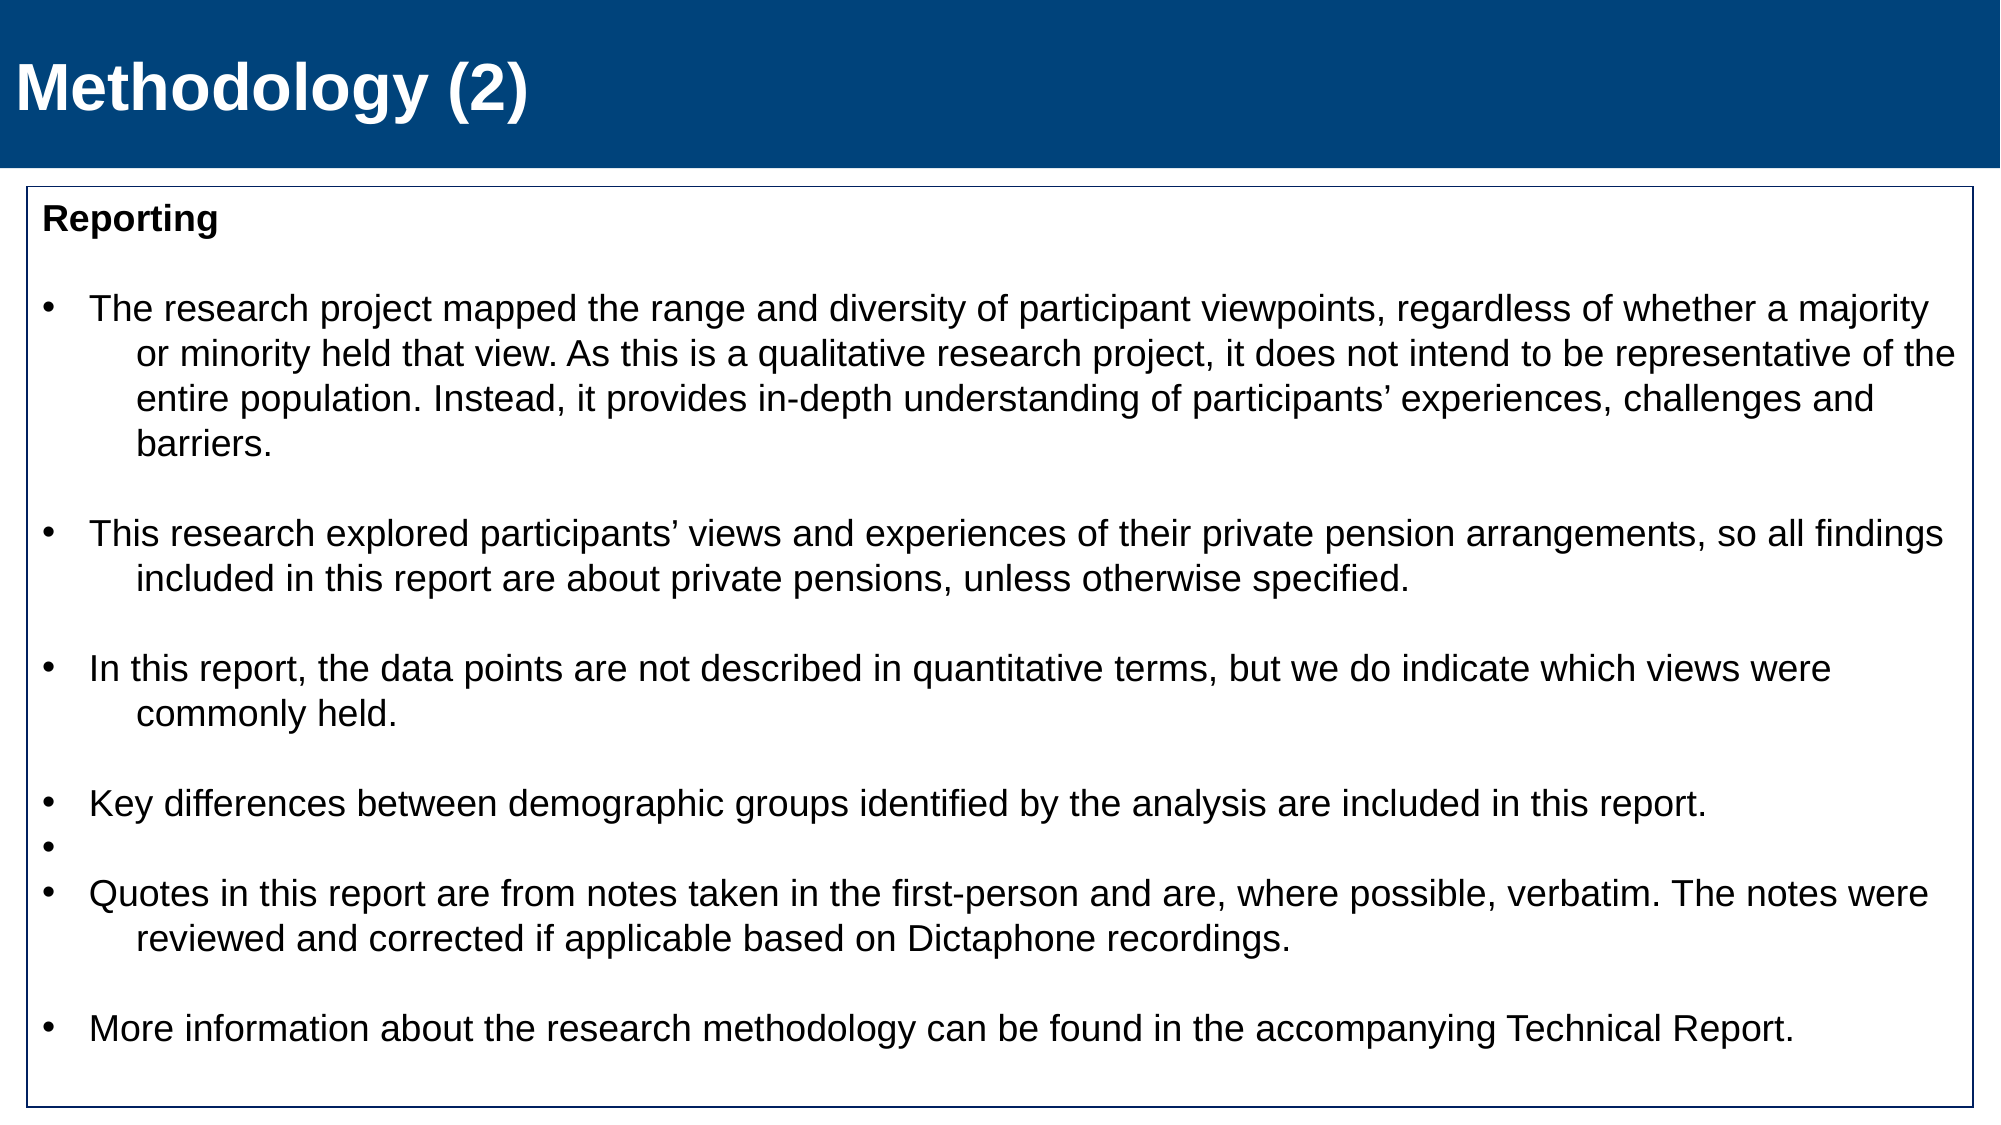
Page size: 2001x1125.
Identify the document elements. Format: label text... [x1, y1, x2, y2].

text_box Reporting The research project mapped the range and diversity of participant viewpoints, regardless of whether a majority or minority held that view. As this is a qualitative research project, it does not intend to be representative of the entire population. Instead, it provides in-depth understanding of participants’ experiences, challenges and barriers. This research explored participants’ views and experiences of their private pension arrangements, so all findings included in this report are about private pensions, unless otherwise specified. In this report, the data points are not described in quantitative terms, but we do indicate which views were commonly held. Key differences between demographic groups identified by the analysis are included in this report. Quotes in this report are from notes taken in the first-person and are, where possible, verbatim. The notes were reviewed and corrected if applicable based on Dictaphone recordings. More information about the research methodology can be found in the accompanying Technical Report. [27, 186, 1973, 1107]
title Methodology (2) [0, 0, 2000, 169]
